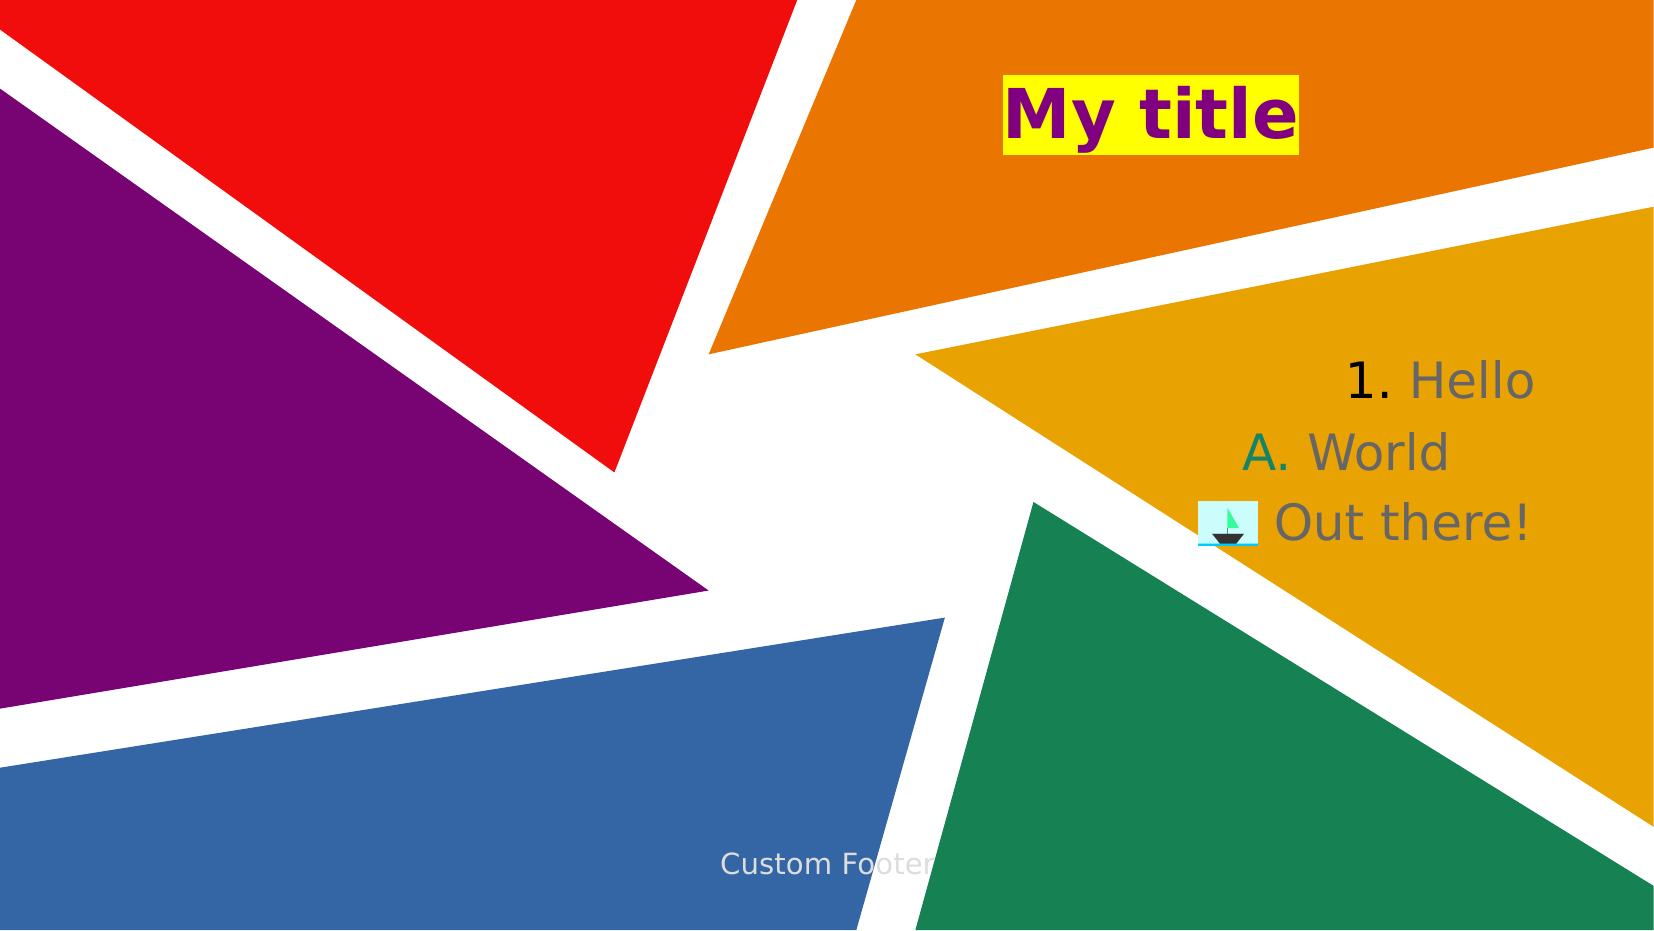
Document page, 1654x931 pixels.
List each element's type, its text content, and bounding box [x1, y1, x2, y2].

title My title [82, 37, 1300, 193]
subtitle Hello World Out there! [206, 313, 1536, 591]
